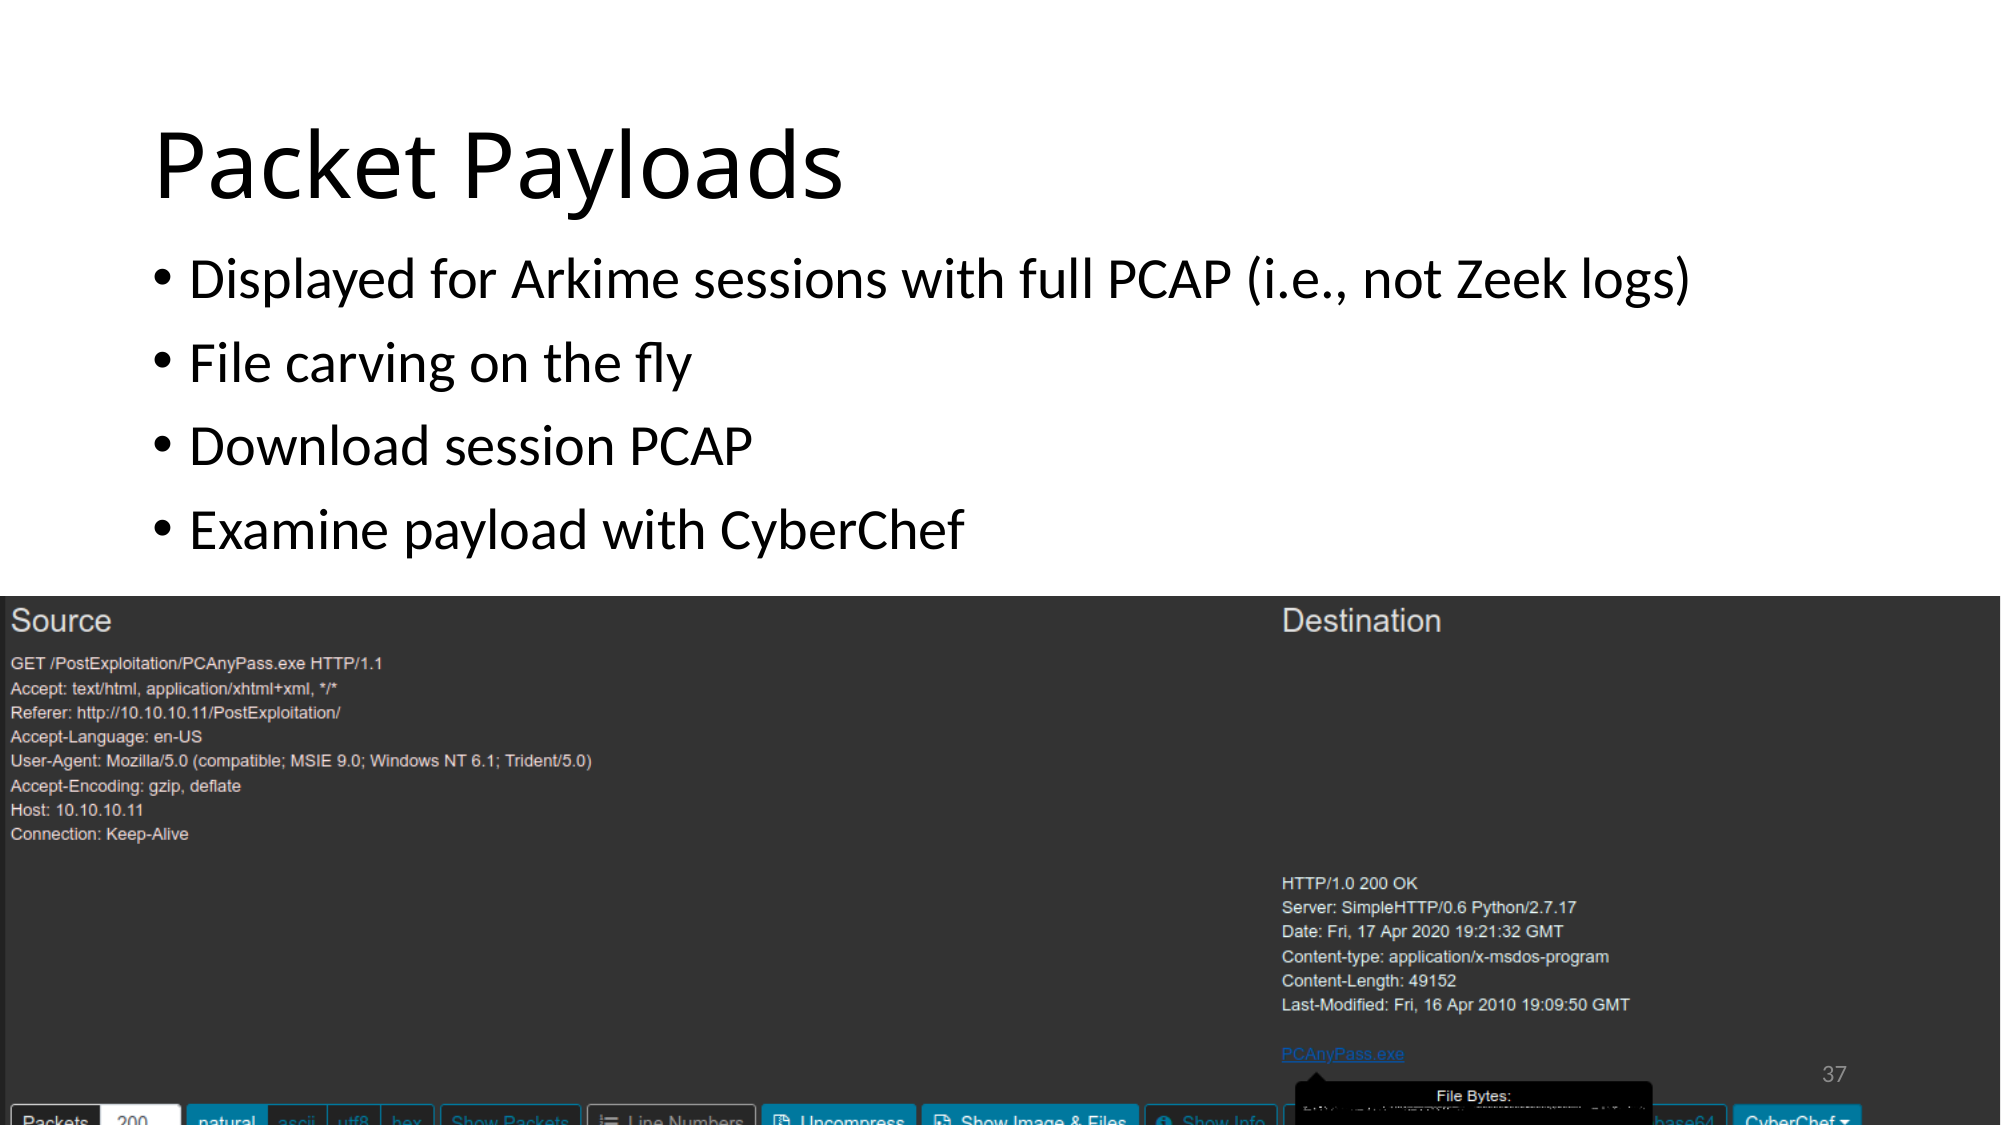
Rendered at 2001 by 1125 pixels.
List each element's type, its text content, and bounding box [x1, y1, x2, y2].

picture [811, 1117, 857, 1125]
picture [962, 1116, 1007, 1125]
slide_number <number> [1412, 1042, 1863, 1103]
picture [200, 1120, 208, 1125]
picture [1830, 1116, 1835, 1125]
picture [935, 1115, 941, 1125]
picture [329, 1106, 379, 1125]
picture [269, 1106, 326, 1125]
picture [779, 1115, 790, 1125]
picture [1035, 1120, 1064, 1125]
picture [1811, 1117, 1828, 1125]
picture [210, 1120, 218, 1125]
picture [1791, 1118, 1799, 1125]
picture [220, 1118, 228, 1125]
picture [1105, 1117, 1125, 1125]
picture [1840, 1120, 1849, 1125]
picture [0, 596, 2001, 1125]
picture [944, 1115, 951, 1125]
picture [1072, 1116, 1081, 1125]
title Packet Payloads [137, 59, 1863, 240]
picture [232, 1120, 250, 1125]
picture [1089, 1116, 1098, 1125]
picture [1760, 1116, 1788, 1125]
list Displayed for Arkime sessions with full PCAP (i.e., not Zeek logs) File carving on the fly Download session PCAP Examine payload with CyberChef [137, 240, 1913, 579]
picture [1015, 1117, 1033, 1125]
picture [861, 1120, 894, 1125]
